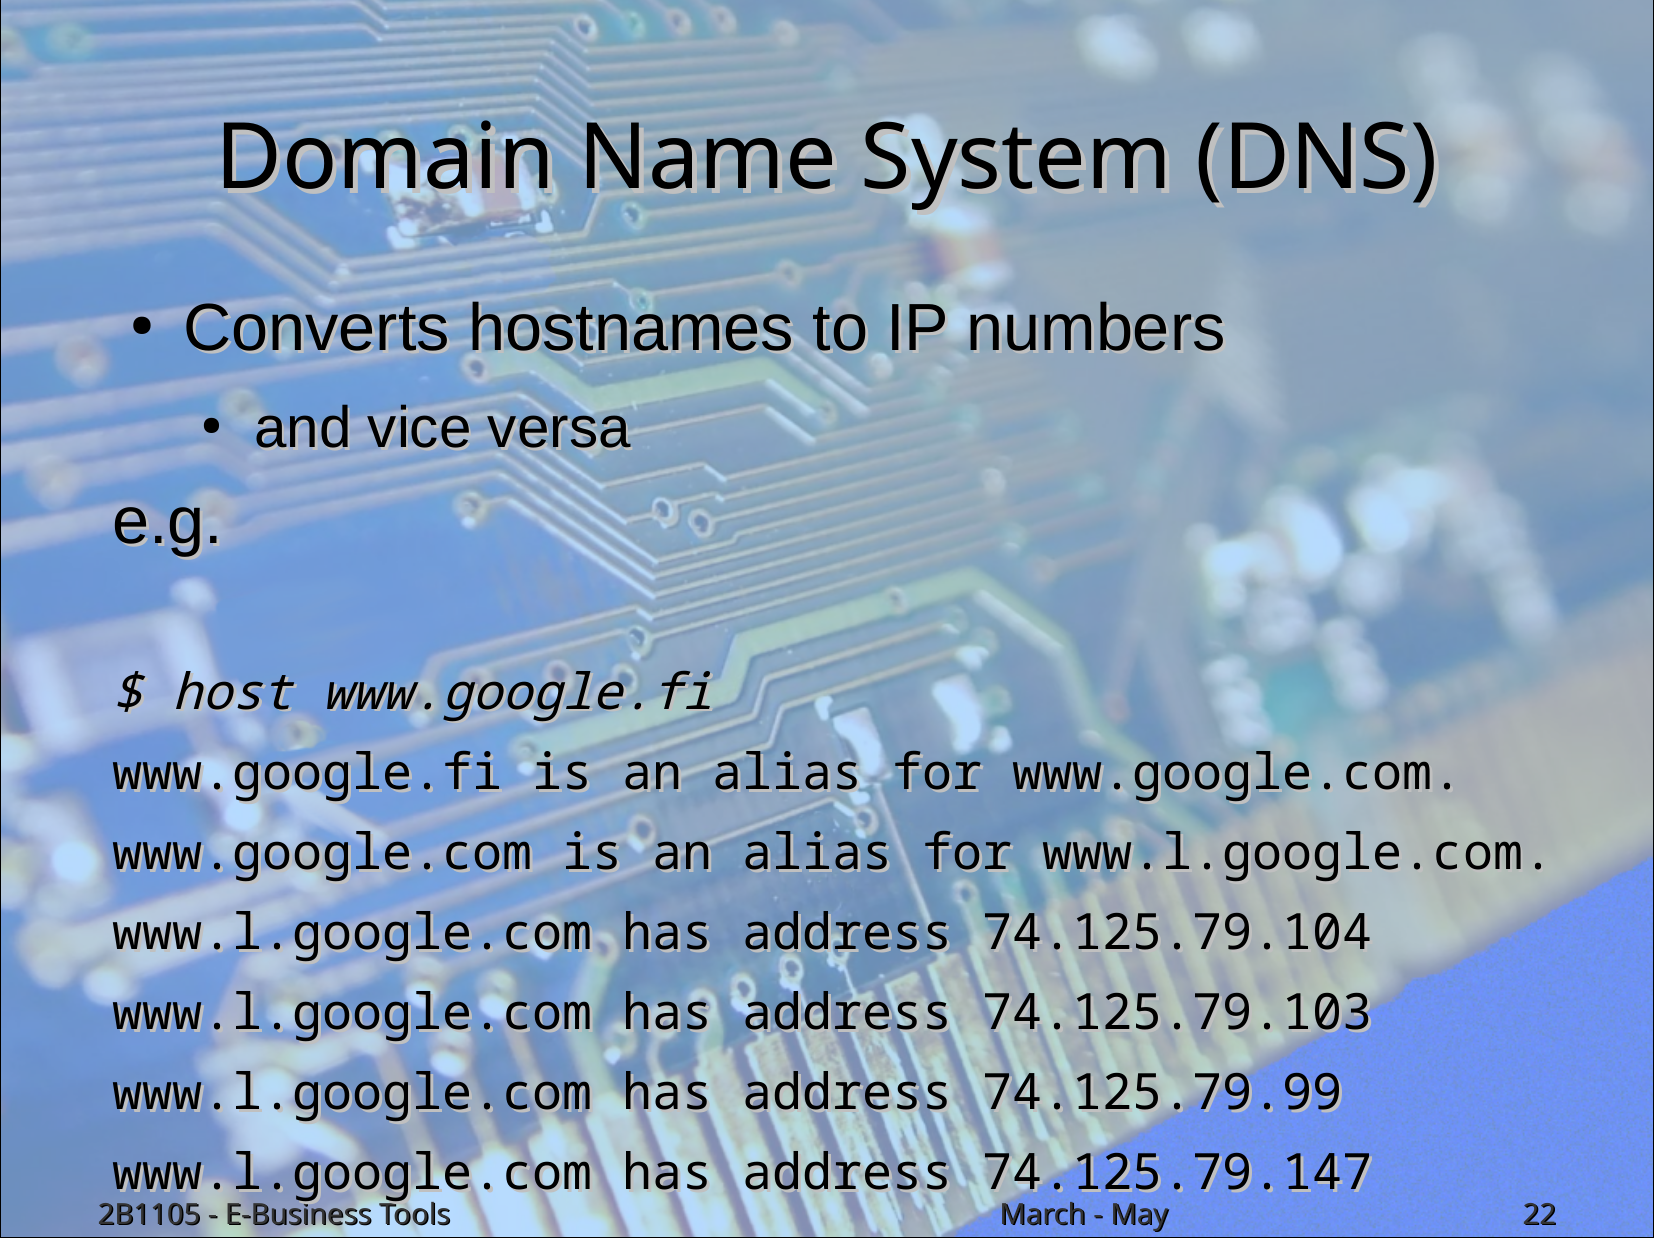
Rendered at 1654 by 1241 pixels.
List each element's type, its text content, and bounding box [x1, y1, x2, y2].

list Converts hostnames to IP numbers and vice versa e.g. $ host www.google.fi www.google.fi is an alias for www.google.com. www.google.com is an alias for www.l.google.com. www.l.google.com has address 74.125.79.104 www.l.google.com has address 74.125.79.103 www.l.google.com has address 74.125.79.99 www.l.google.com has address 74.125.79.147 [112, 290, 1571, 1123]
title Domain Name System (DNS) [82, 49, 1571, 257]
